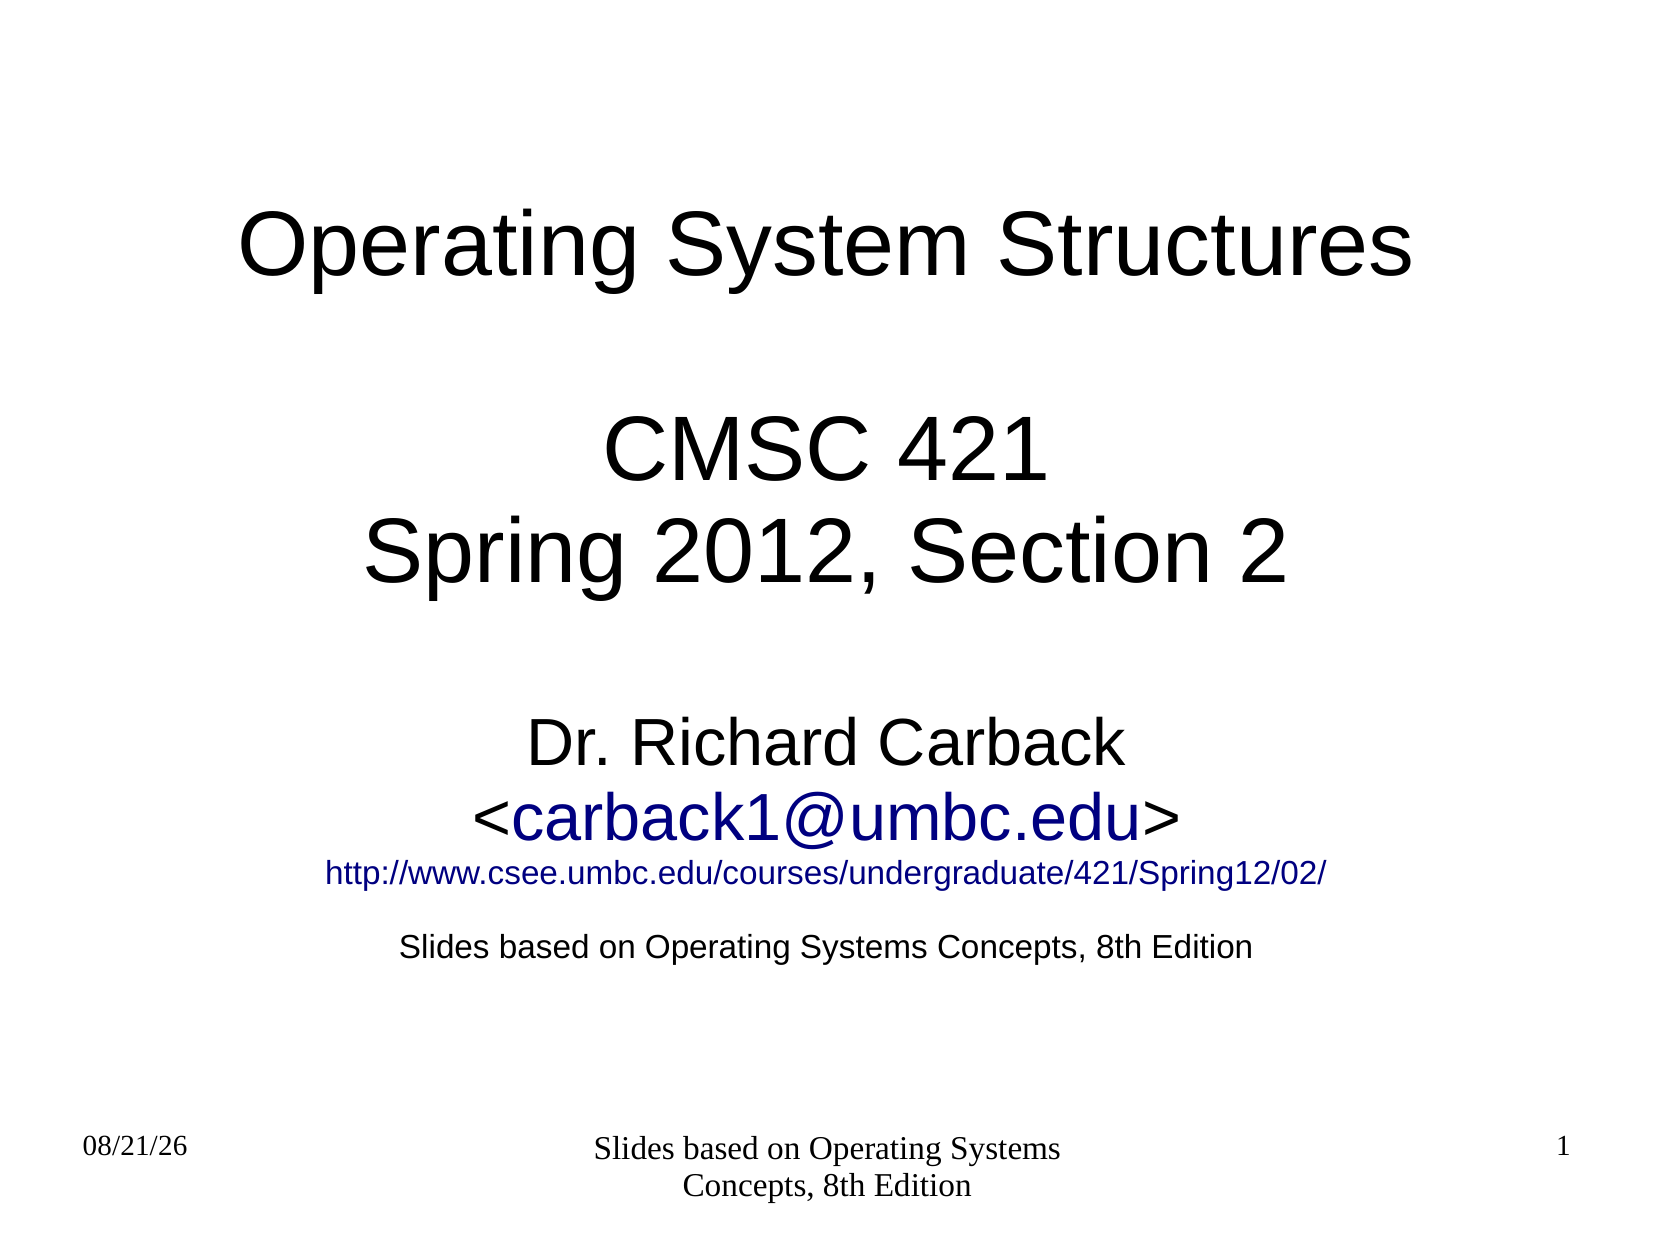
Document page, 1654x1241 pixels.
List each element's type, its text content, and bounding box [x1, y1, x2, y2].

subtitle Operating System Structures CMSC 421 Spring 2012, Section 2 Dr. Richard Carback <carback1@umbc.edu> http://www.csee.umbc.edu/courses/undergraduate/421/Spring12/02/ Slides based on Operating Systems Concepts, 8th Edition [82, 49, 1571, 1109]
